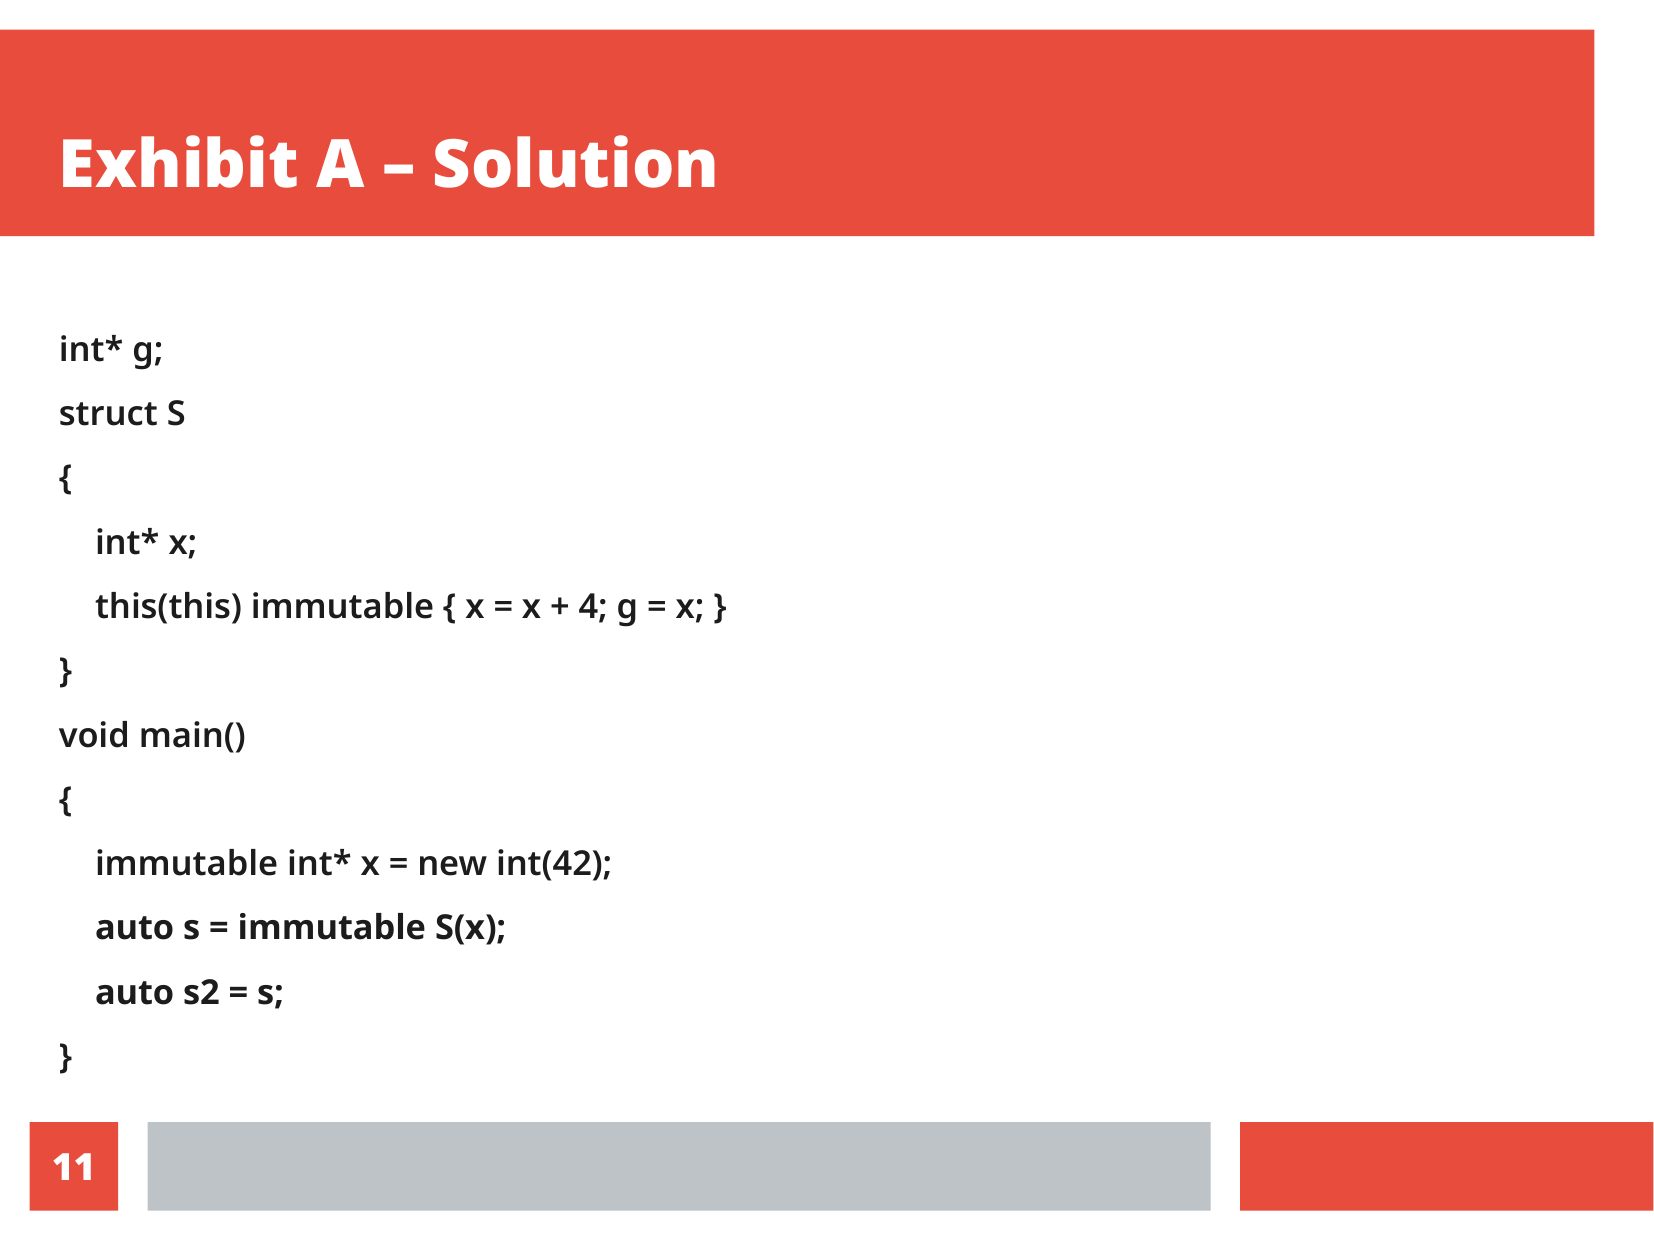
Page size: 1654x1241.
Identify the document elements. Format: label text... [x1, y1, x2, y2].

list int* g; struct S { int* x; this(this) immutable { x = x + 4; g = x; } } void main() { immutable int* x = new int(42); auto s = immutable S(x); auto s2 = s; } [59, 324, 1565, 1093]
title Exhibit A – Solution [59, 59, 1595, 207]
